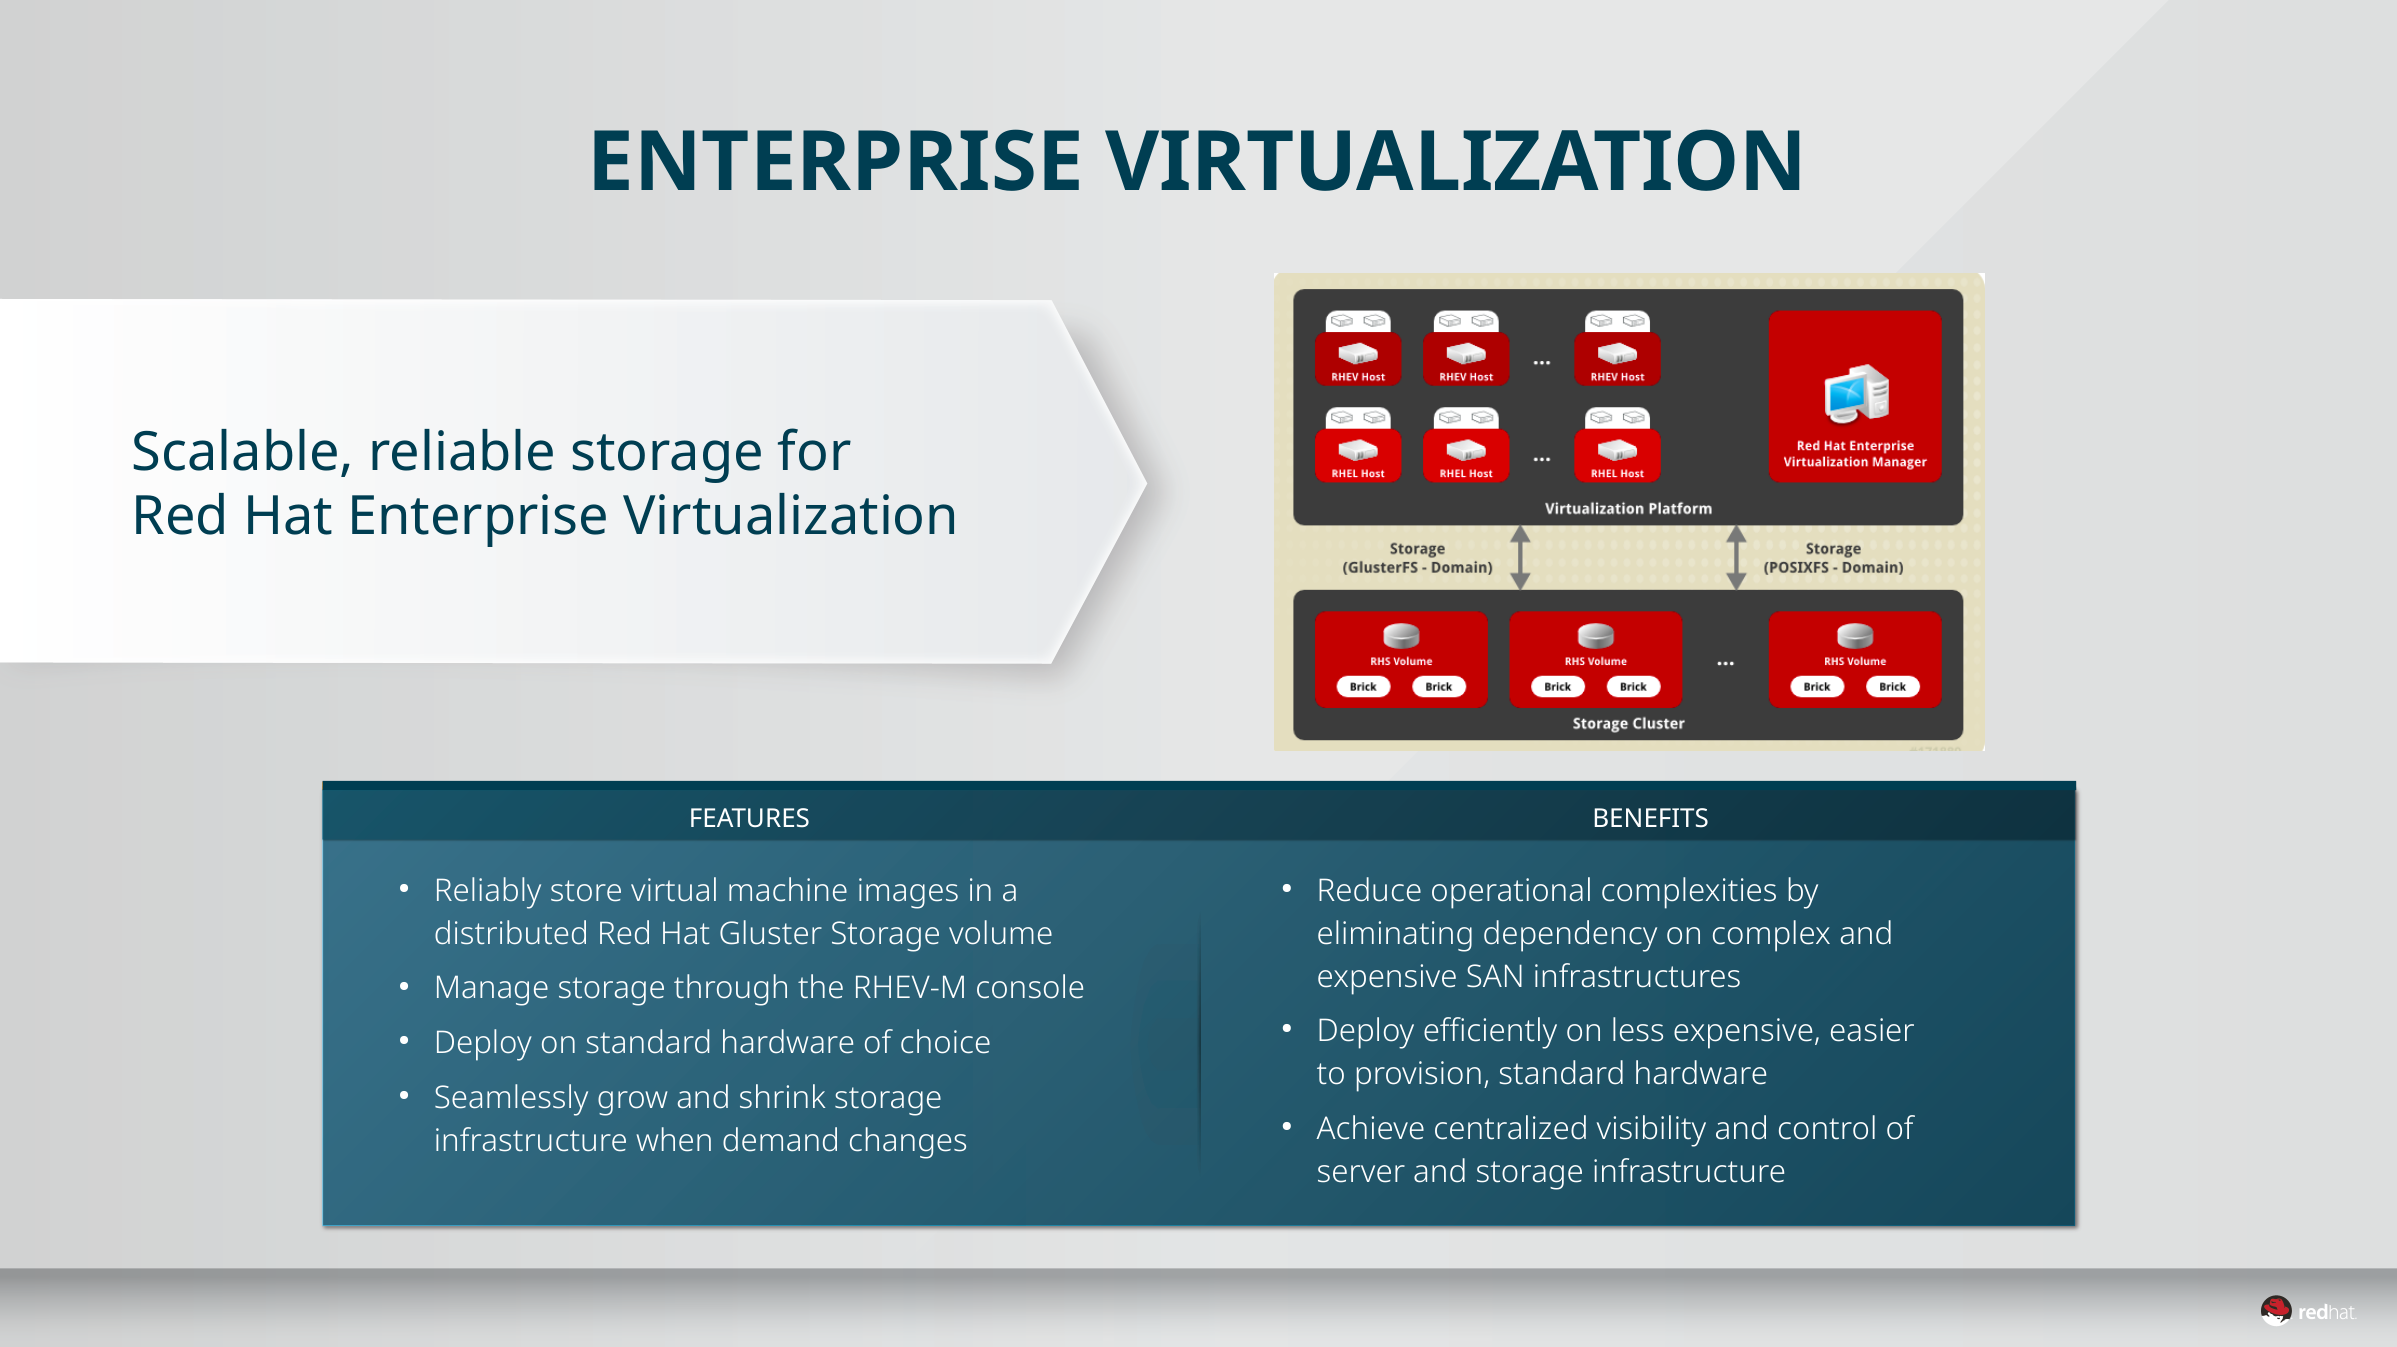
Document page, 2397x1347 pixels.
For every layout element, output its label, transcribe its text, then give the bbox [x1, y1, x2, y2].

text_box ENTERPRISE VIRTUALIZATION [403, 94, 1994, 216]
text_box Reliably store virtual machine images in a distributed Red Hat Gluster Storage volume Manage storage through the RHEV-M console Deploy on standard hardware of choice Seamlessly grow and shrink storage infrastructure when demand changes [383, 860, 1123, 1291]
picture [0, 0, 2397, 1347]
text_box [322, 780, 2077, 791]
list Scalable, reliable storage for Red Hat Enterprise Virtualization [116, 408, 980, 575]
text_box Reduce operational complexities by eliminating dependency on complex and expensive SAN infrastructures Deploy efficiently on less expensive, easier to provision, standard hardware Achieve centralized visibility and control of server and storage infrastructure [1266, 860, 1957, 1245]
text_box BENEFITS [1553, 793, 1749, 842]
text_box FEATURES [652, 793, 848, 842]
